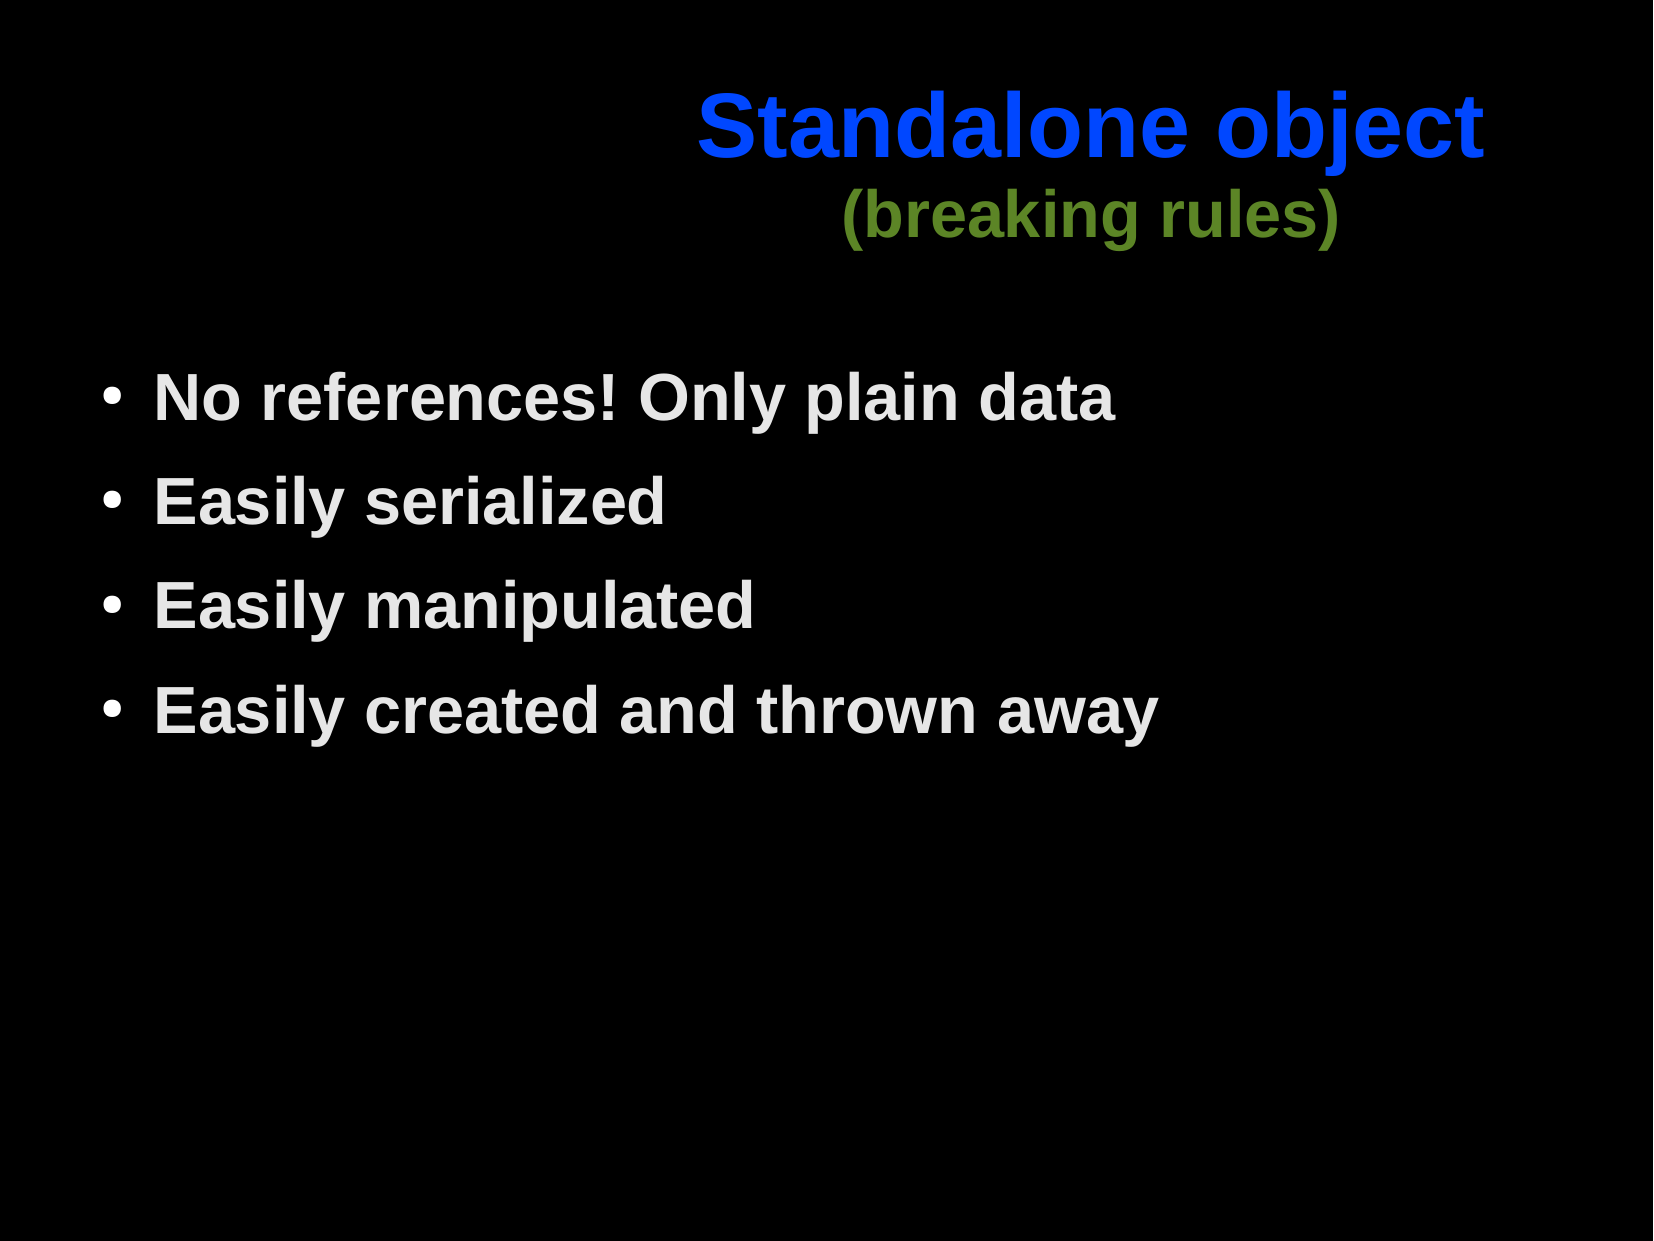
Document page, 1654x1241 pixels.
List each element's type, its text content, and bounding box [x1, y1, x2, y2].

list No references! Only plain data Easily serialized Easily manipulated Easily created and thrown away [82, 360, 1571, 1095]
title Standalone object (breaking rules) [607, 56, 1576, 271]
